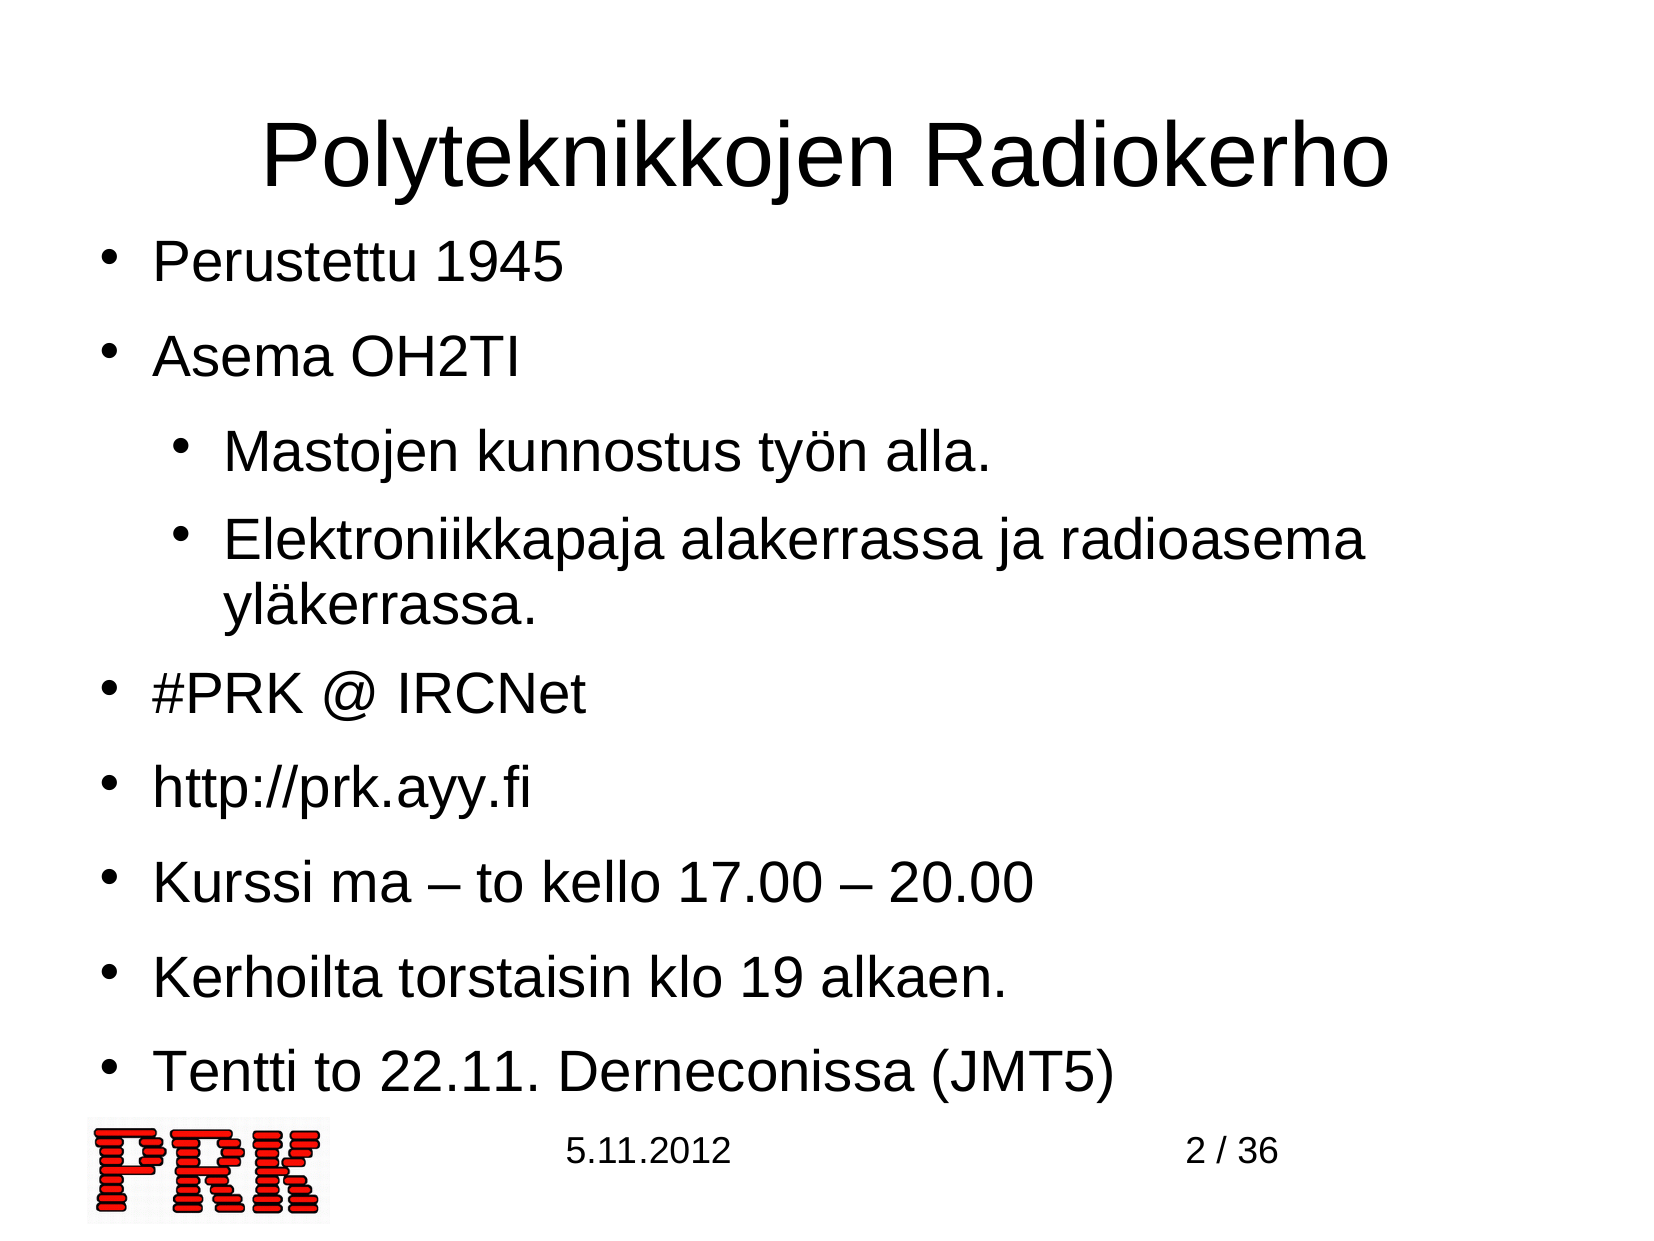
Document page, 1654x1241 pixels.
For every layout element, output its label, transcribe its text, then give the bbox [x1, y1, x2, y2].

picture [87, 1117, 330, 1224]
title Polyteknikkojen Radiokerho [82, 49, 1571, 225]
list Perustettu 1945 Asema OH2TI Mastojen kunnostus työn alla. Elektroniikkapaja alakerrassa ja radioasema yläkerrassa. #PRK @ IRCNet http://prk.ayy.fi Kurssi ma – to kello 17.00 – 20.00 Kerhoilta torstaisin klo 19 alkaen. Tentti to 22.11. Derneconissa (JMT5) [82, 225, 1571, 1106]
